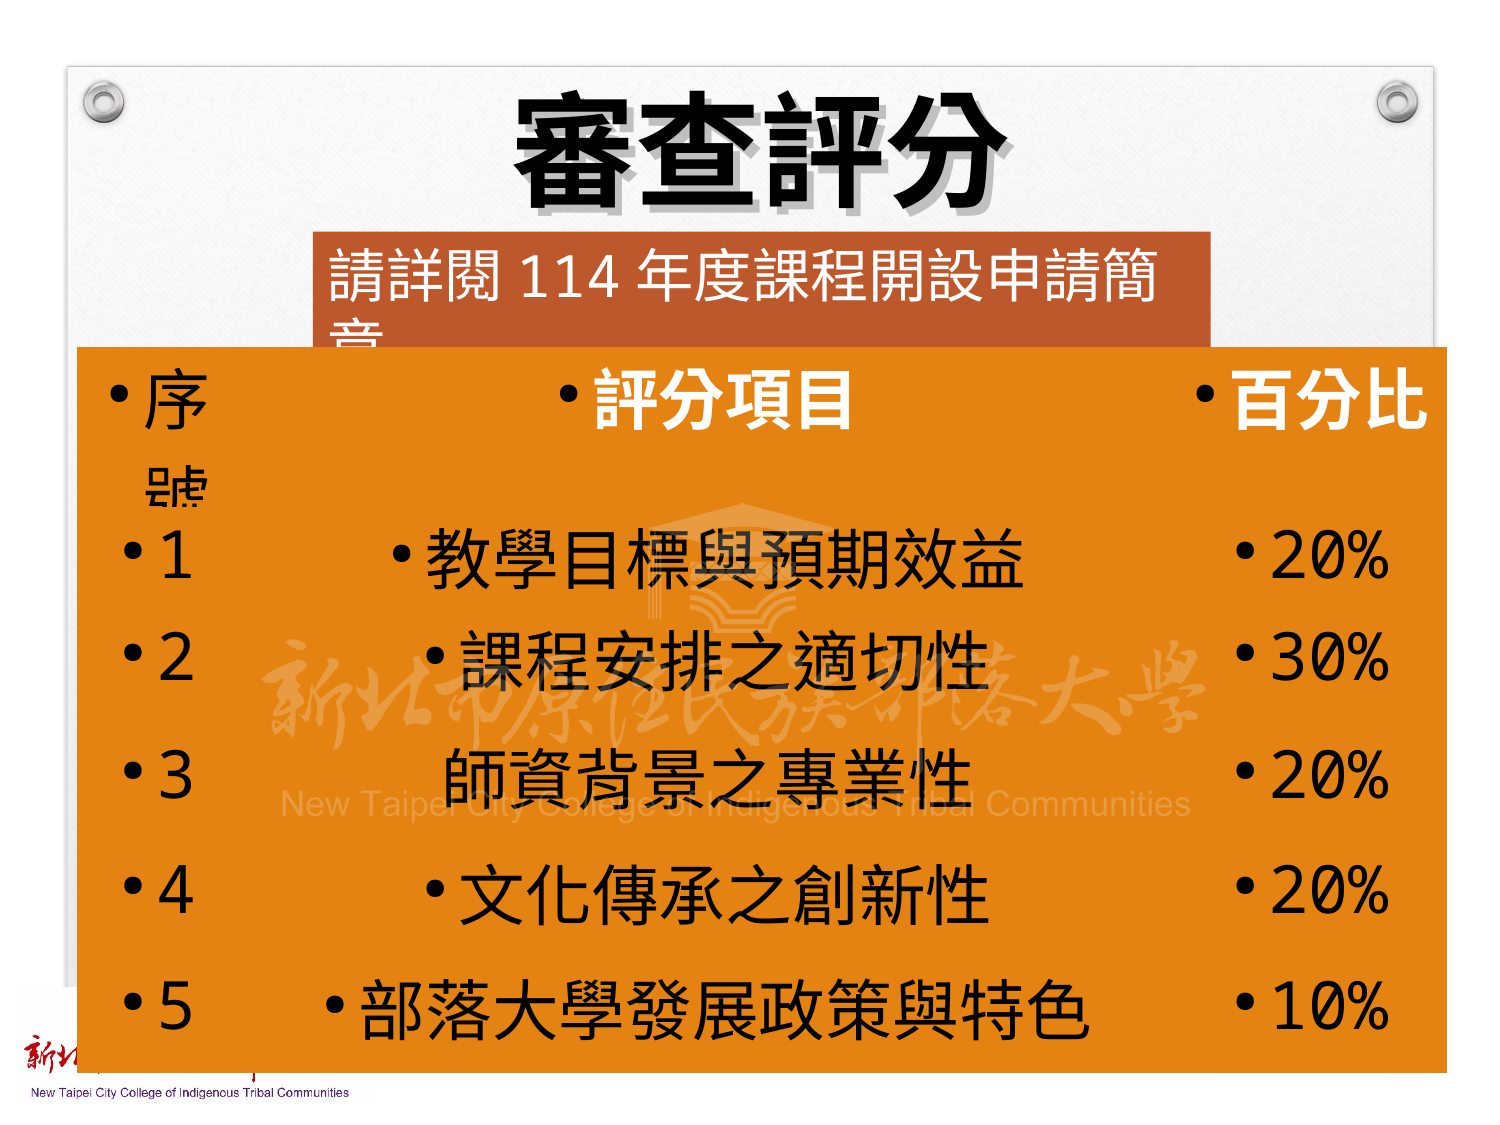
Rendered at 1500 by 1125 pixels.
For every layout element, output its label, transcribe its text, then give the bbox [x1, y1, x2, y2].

text_box 審查評分 [454, 72, 1069, 191]
table_cell 5 [77, 958, 241, 1073]
table_cell 10% [1175, 958, 1447, 1073]
table_cell 30% [1258, 609, 1447, 727]
table_header 評分項目 [241, 347, 1175, 507]
picture [242, 503, 1258, 834]
table_cell 文化傳承之創新性 [241, 842, 1175, 958]
table_cell 師資背景之專業性 [241, 727, 1175, 842]
table_cell 4 [77, 842, 241, 958]
table_header 百分比 [1175, 347, 1447, 507]
table_cell 20% [1258, 507, 1447, 609]
table_cell 2 [77, 609, 241, 727]
table_cell 3 [77, 727, 241, 842]
table_cell 20% [1175, 727, 1447, 842]
table_cell 20% [1175, 842, 1447, 958]
table_header 序號 [77, 347, 241, 507]
table_cell 部落大學發展政策與特色 [241, 958, 1175, 1073]
table_cell 1 [77, 507, 241, 609]
text_box 請詳閱114年度課程開設申請簡章 [312, 231, 1211, 318]
